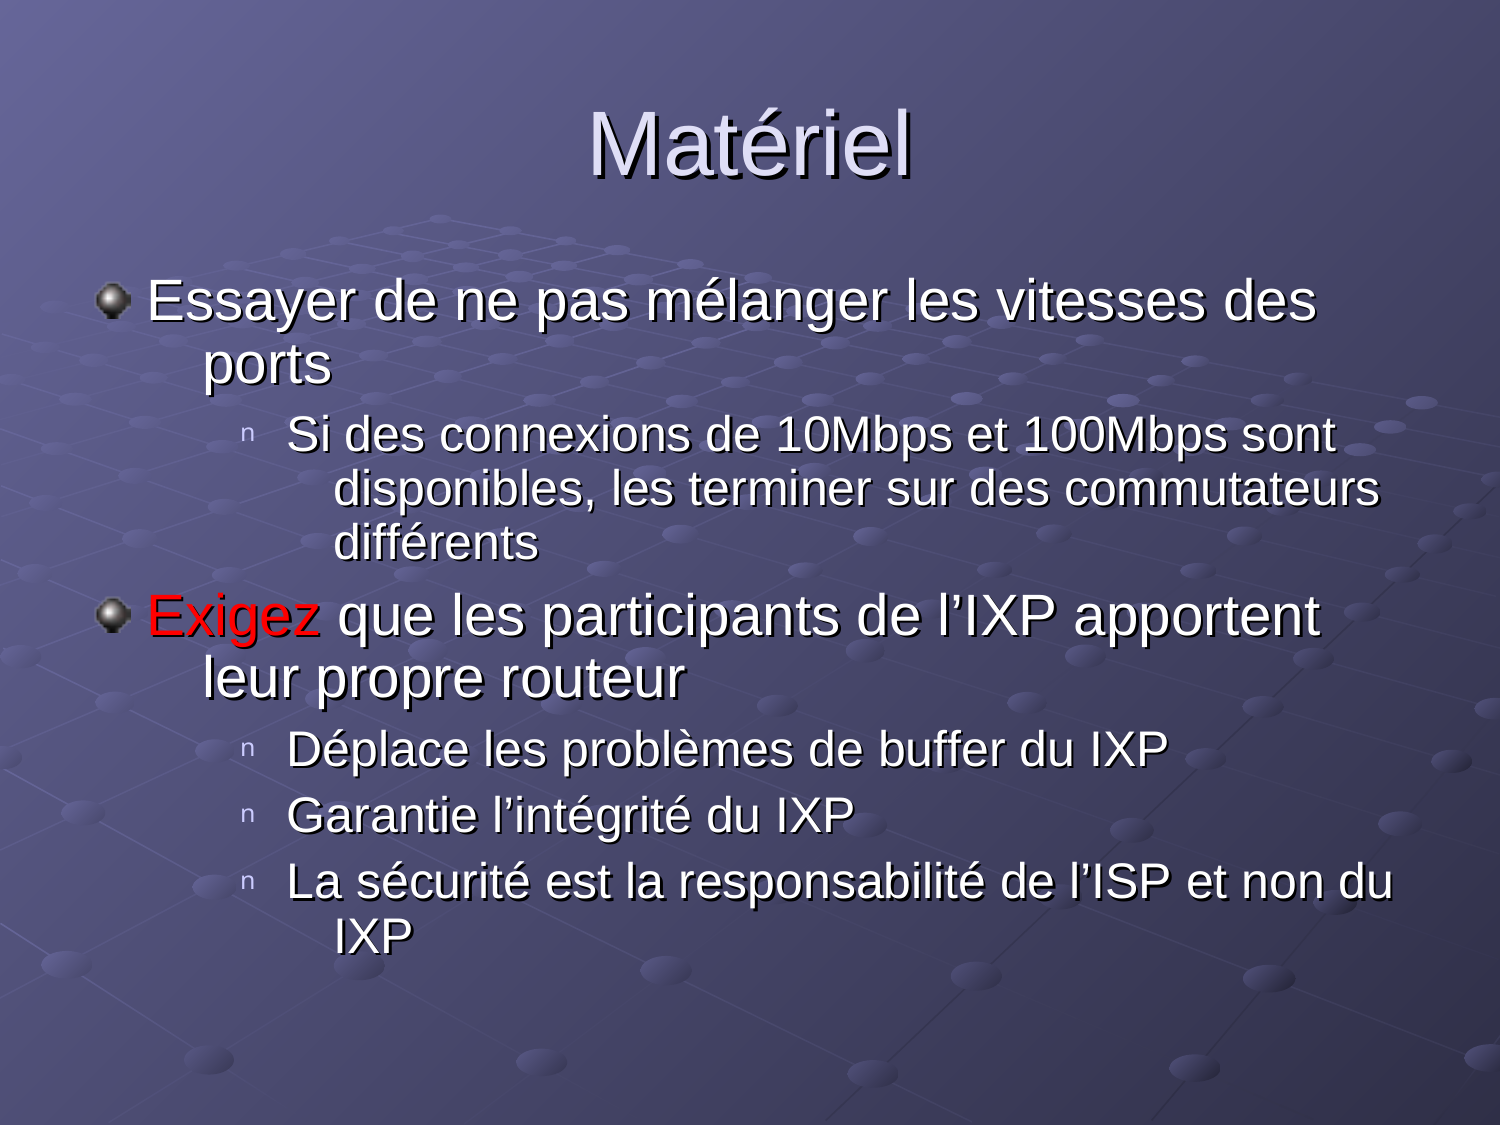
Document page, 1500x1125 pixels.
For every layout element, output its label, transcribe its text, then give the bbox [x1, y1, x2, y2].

list Essayer de ne pas mélanger les vitesses des ports Si des connexions de 10Mbps et 100Mbps sont disponibles, les terminer sur des commutateurs différents Exigez que les participants de l’IXP apportent leur propre routeur Déplace les problèmes de buffer du IXP Garantie l’intégrité du IXP La sécurité est la responsabilité de l’ISP et non du IXP [75, 262, 1426, 1007]
title Matériel [75, 45, 1426, 233]
